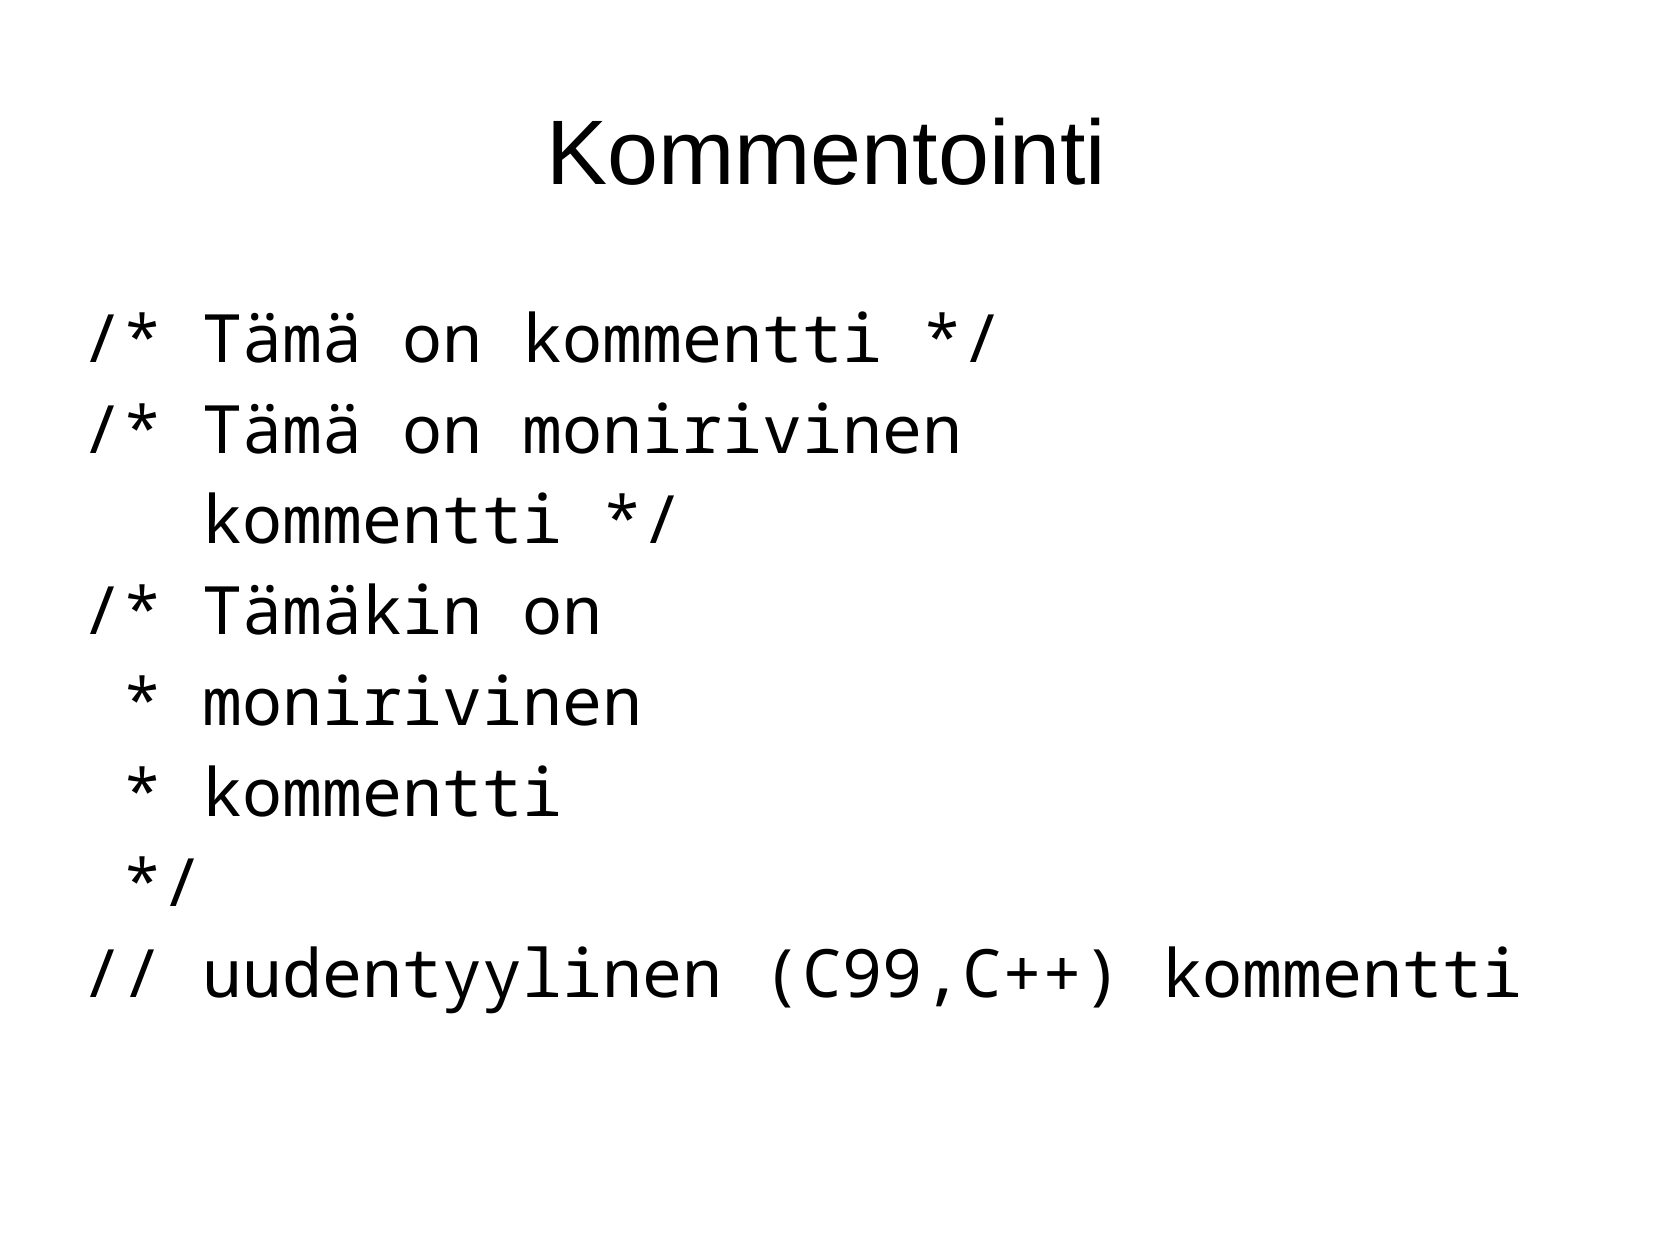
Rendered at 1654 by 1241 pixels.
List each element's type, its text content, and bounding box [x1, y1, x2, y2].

subtitle /* Tämä on kommentti */ /* Tämä on monirivinen kommentti */ /* Tämäkin on * monirivinen * kommentti */ // uudentyylinen (C99,C++) kommentti [82, 297, 1571, 1102]
title Kommentointi [82, 56, 1571, 250]
